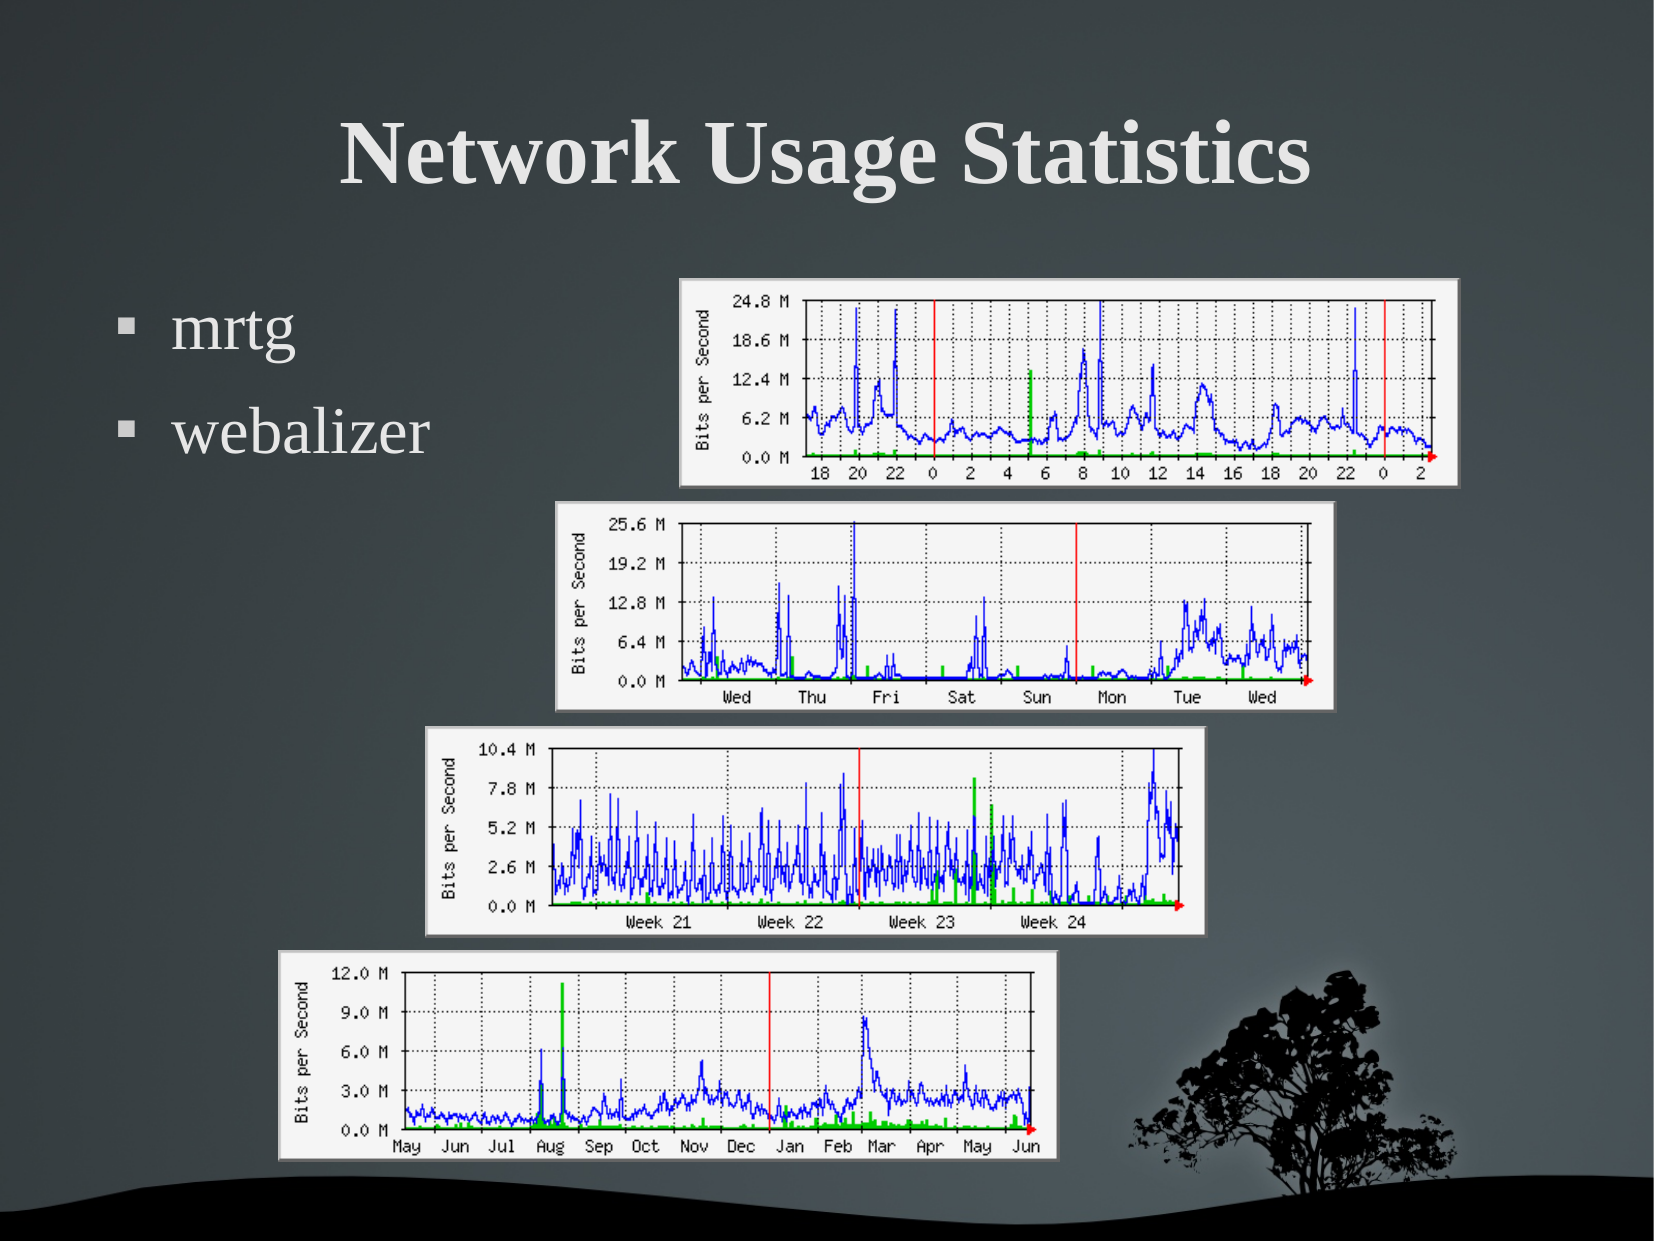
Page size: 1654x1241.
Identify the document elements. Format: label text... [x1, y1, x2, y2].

title Network Usage Statistics [82, 49, 1571, 257]
picture [0, 0, 1654, 1241]
list mrtg webalizer [82, 290, 1571, 1094]
